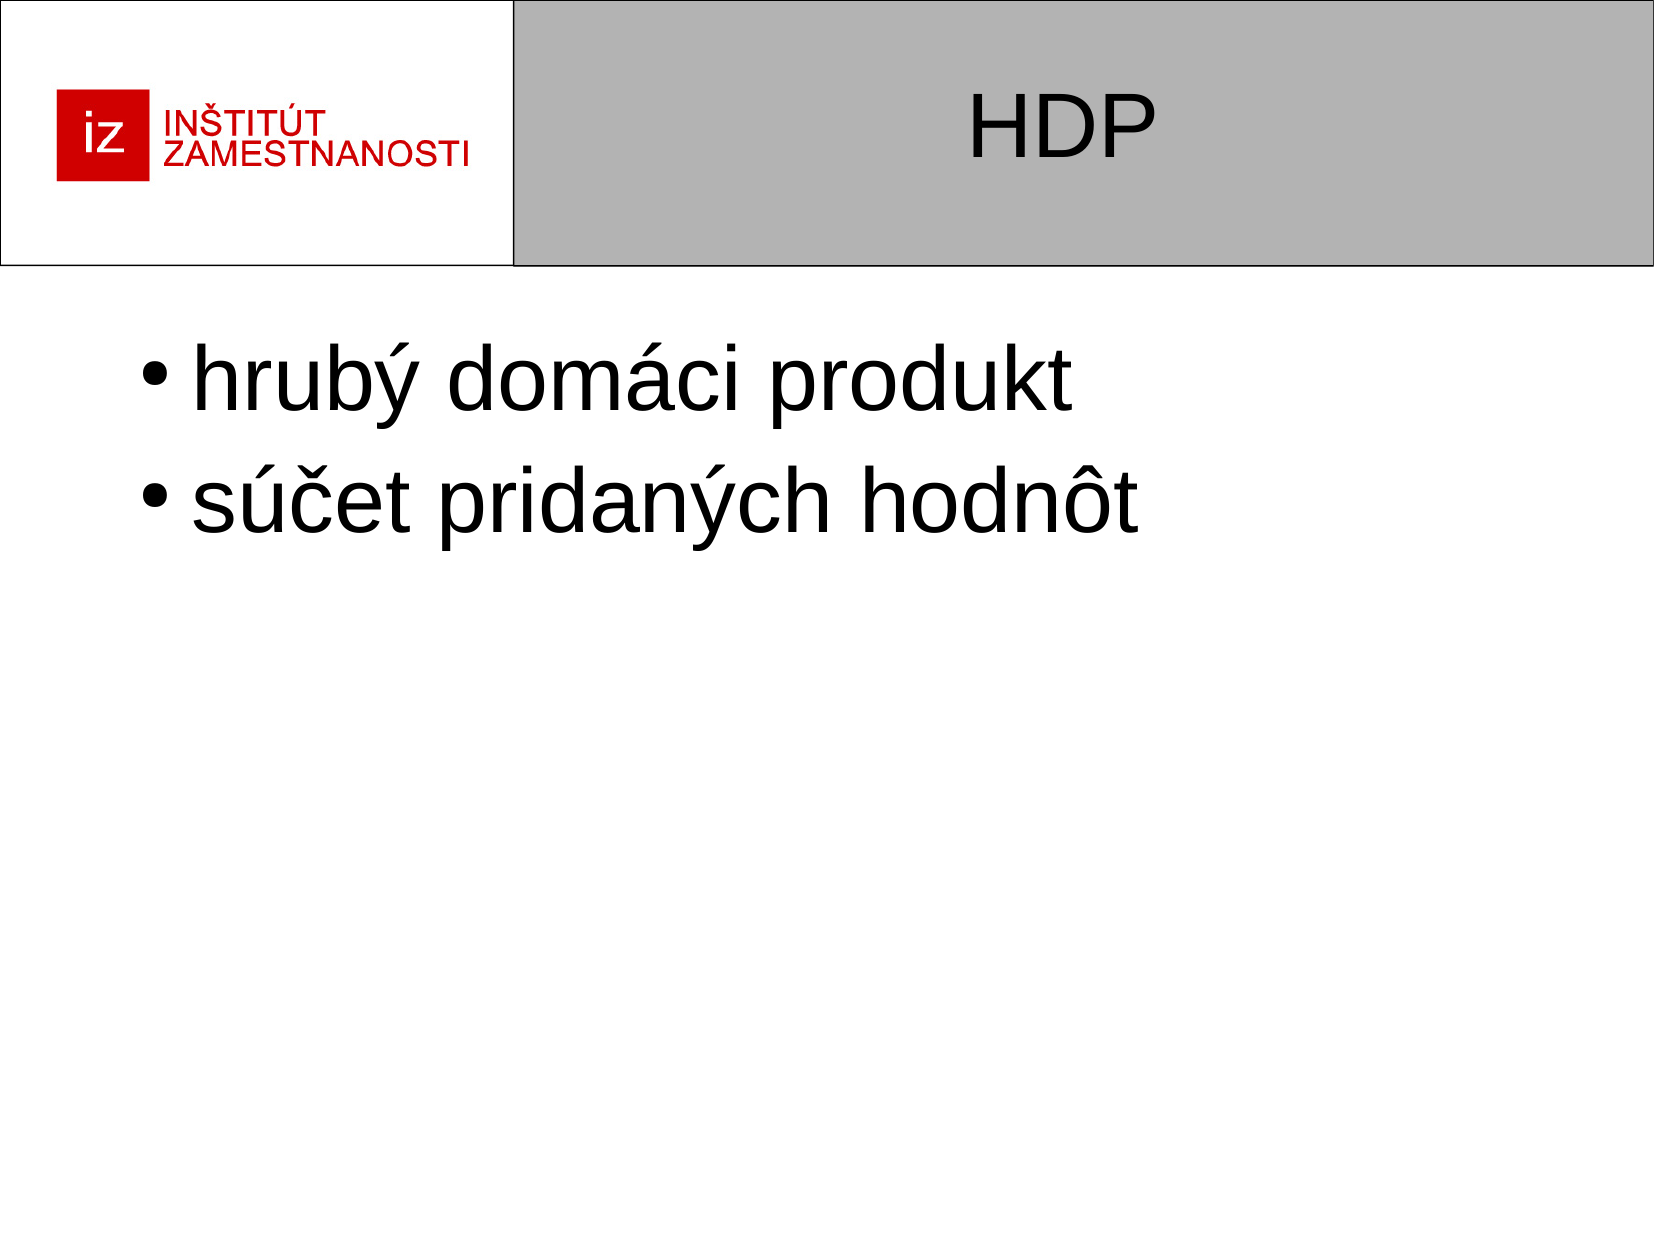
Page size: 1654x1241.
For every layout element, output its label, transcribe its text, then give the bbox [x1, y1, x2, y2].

picture [5, 8, 512, 257]
title HDP [561, 37, 1565, 229]
list hrubý domáci produkt súčet pridaných hodnôt [121, 344, 1533, 1112]
